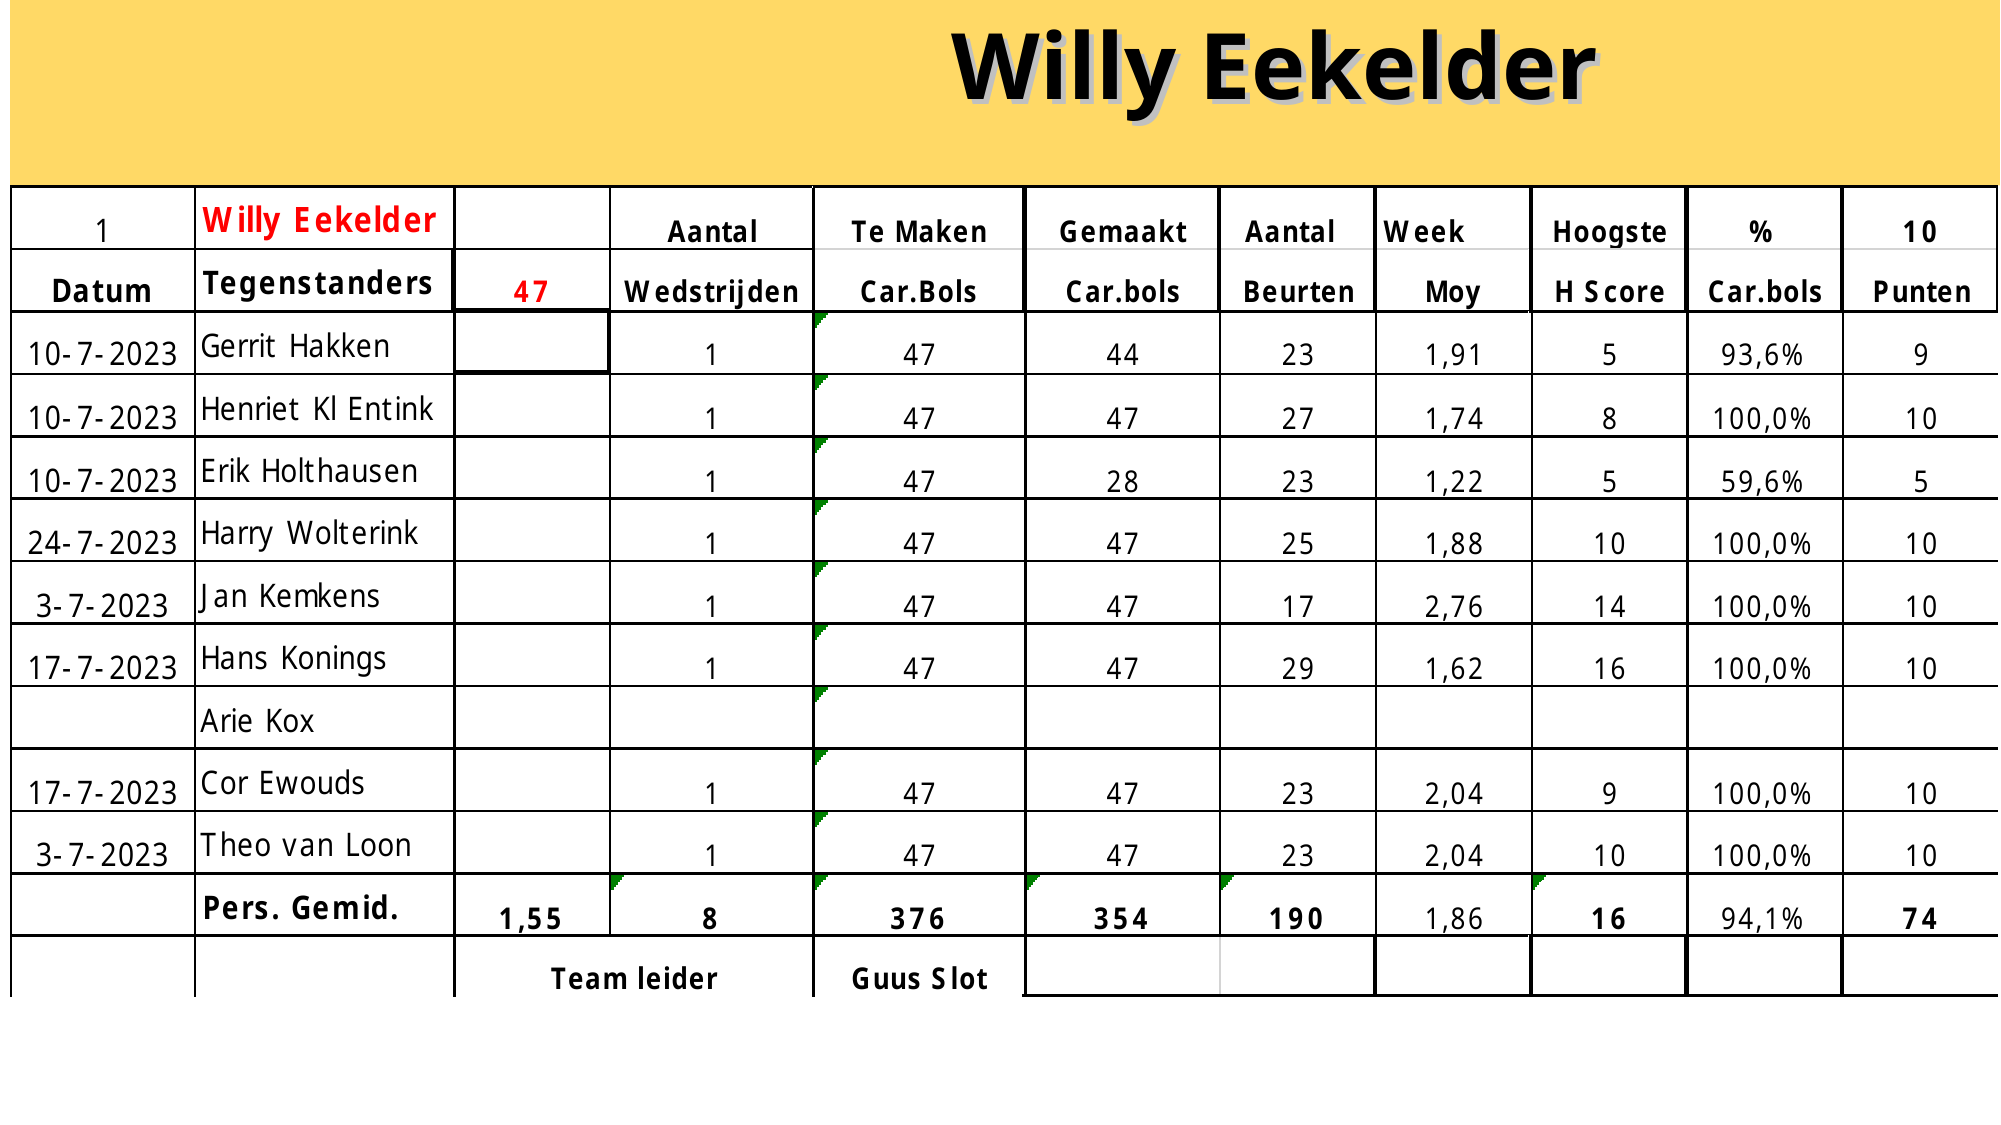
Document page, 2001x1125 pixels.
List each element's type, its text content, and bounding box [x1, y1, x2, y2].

picture [10, 185, 2000, 1000]
title Willy Eekelder [10, 0, 2000, 185]
